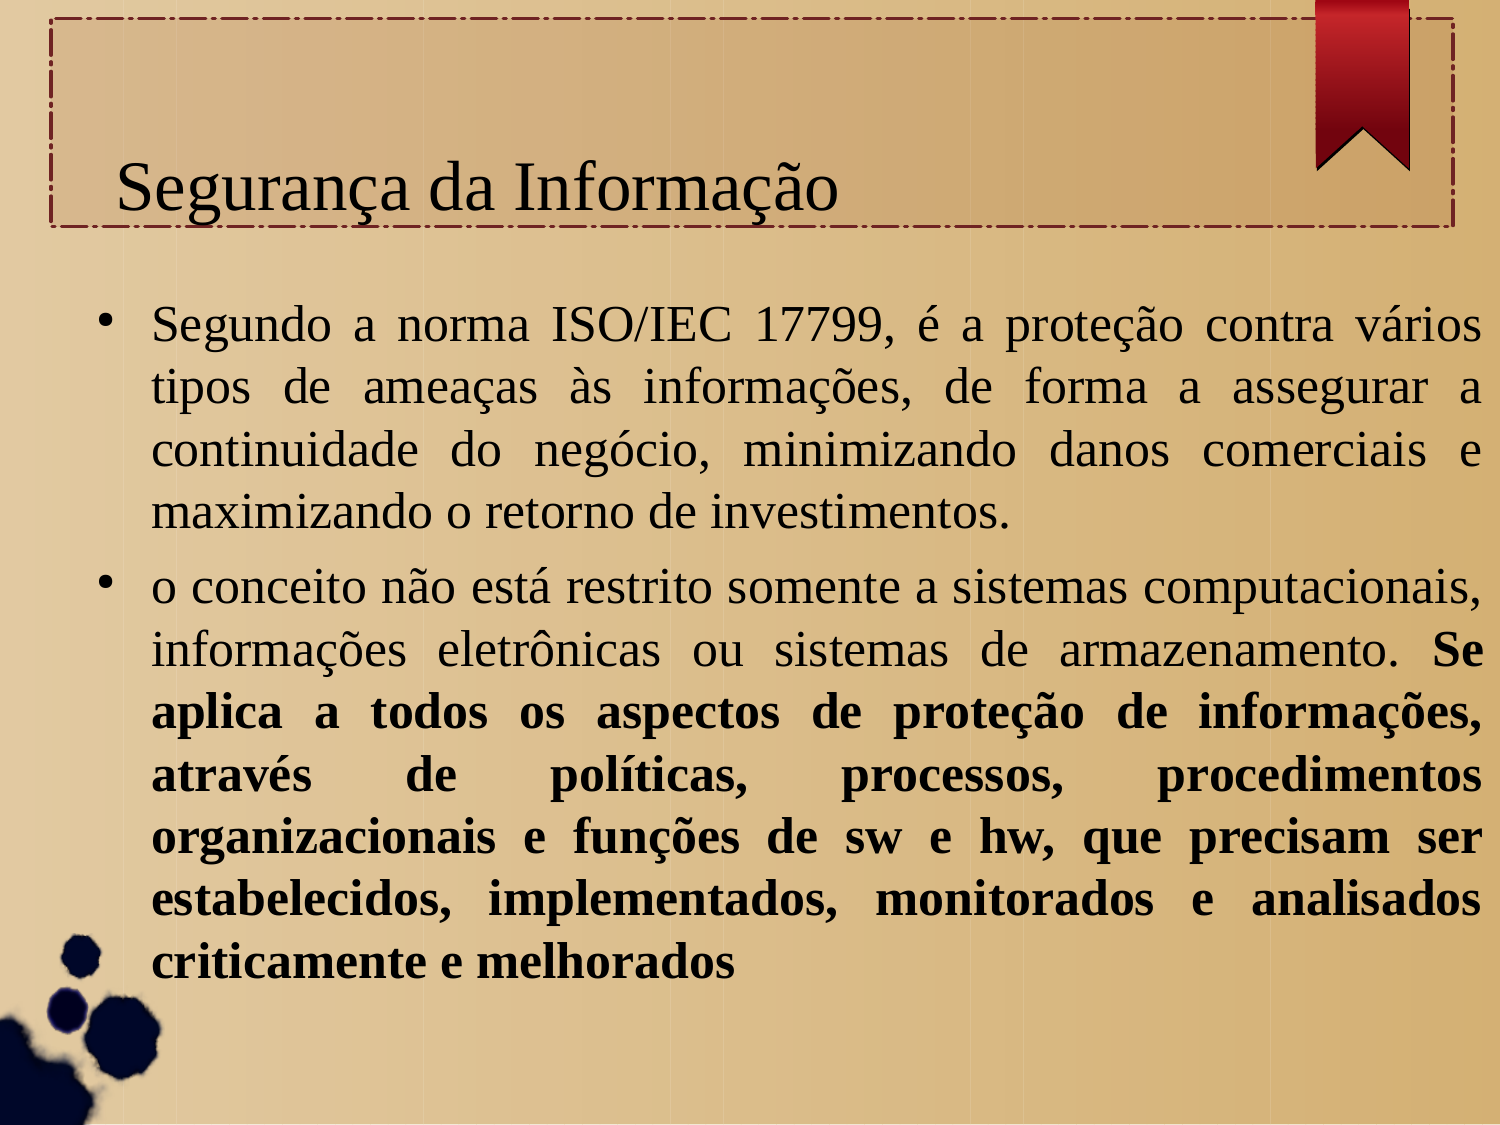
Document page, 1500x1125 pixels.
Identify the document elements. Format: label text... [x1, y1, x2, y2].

title Segurança da Informação [74, 20, 1313, 233]
list Segundo a norma ISO/IEC 17799, é a proteção contra vários tipos de ameaças às informações, de forma a assegurar a continuidade do negócio, minimizando danos comerciais e maximizando o retorno de investimentos. o conceito não está restrito somente a sistemas computacionais, informações eletrônicas ou sistemas de armazenamento. Se aplica a todos os aspectos de proteção de informações, através de políticas, processos, procedimentos organizacionais e funções de sw e hw, que precisam ser estabelecidos, implementados, monitorados e analisados criticamente e melhorados [75, 282, 1500, 1006]
